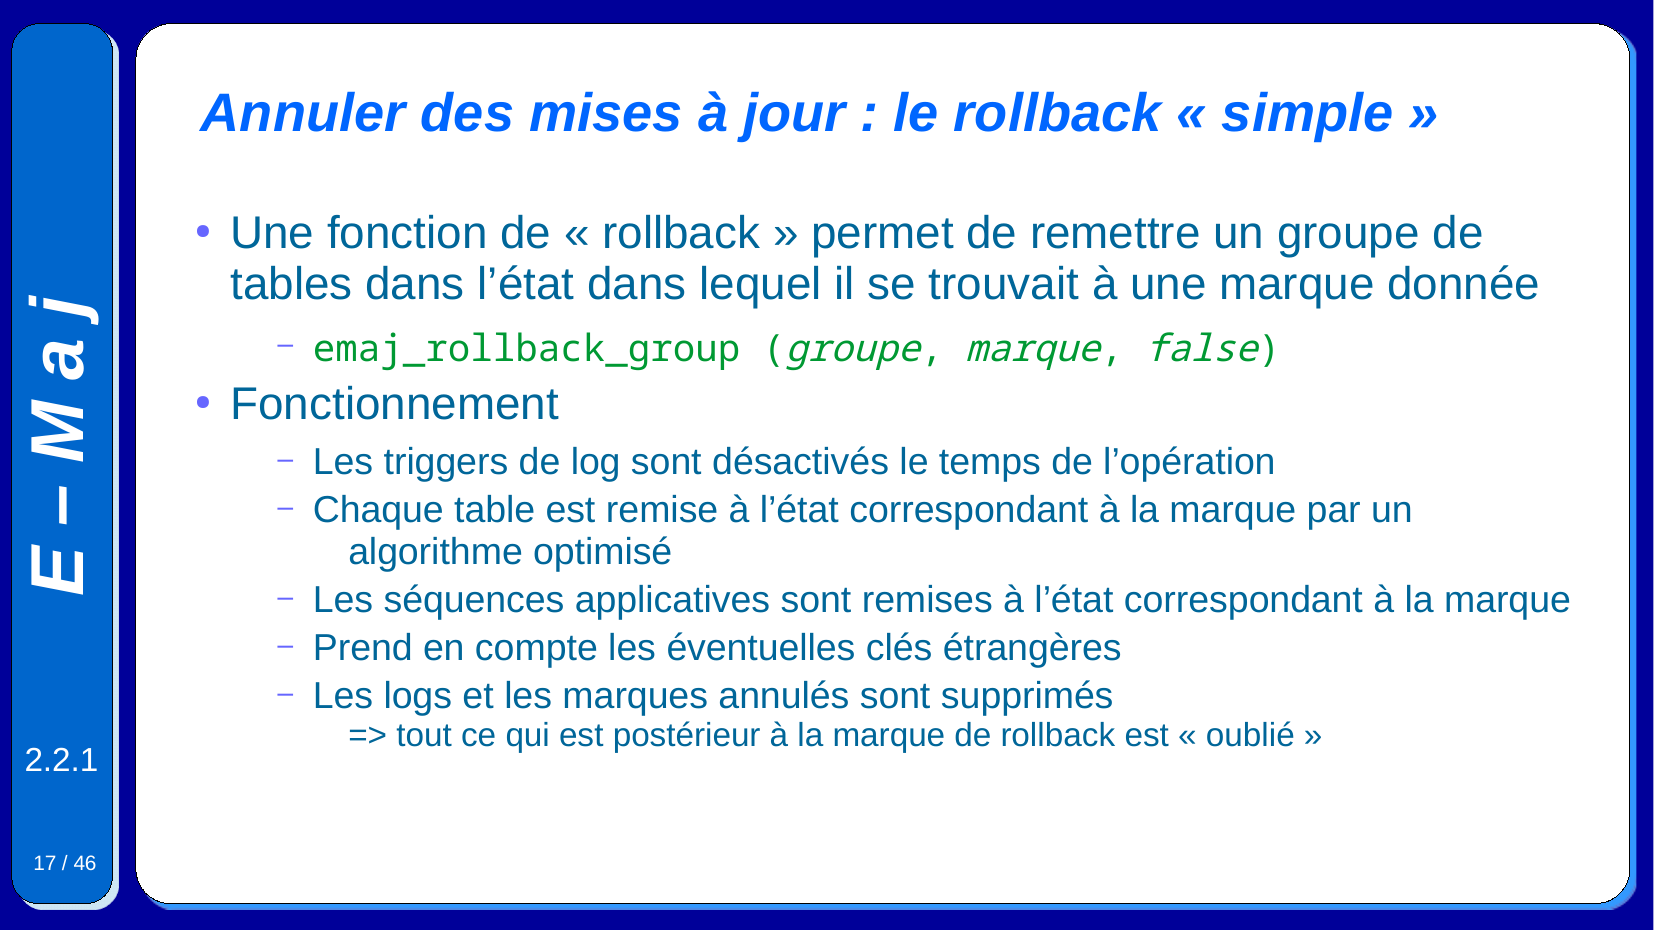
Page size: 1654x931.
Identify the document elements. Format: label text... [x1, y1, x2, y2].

list Une fonction de « rollback » permet de remettre un groupe de tables dans l’état dans lequel il se trouvait à une marque donnée emaj_rollback_group (groupe, marque, false) Fonctionnement Les triggers de log sont désactivés le temps de l’opération Chaque table est remise à l’état correspondant à la marque par un algorithme optimisé Les séquences applicatives sont remises à l’état correspondant à la marque Prend en compte les éventuelles clés étrangères Les logs et les marques annulés sont supprimés => tout ce qui est postérieur à la marque de rollback est « oublié » [177, 206, 1587, 827]
title Annuler des mises à jour : le rollback « simple » [200, 34, 1575, 191]
